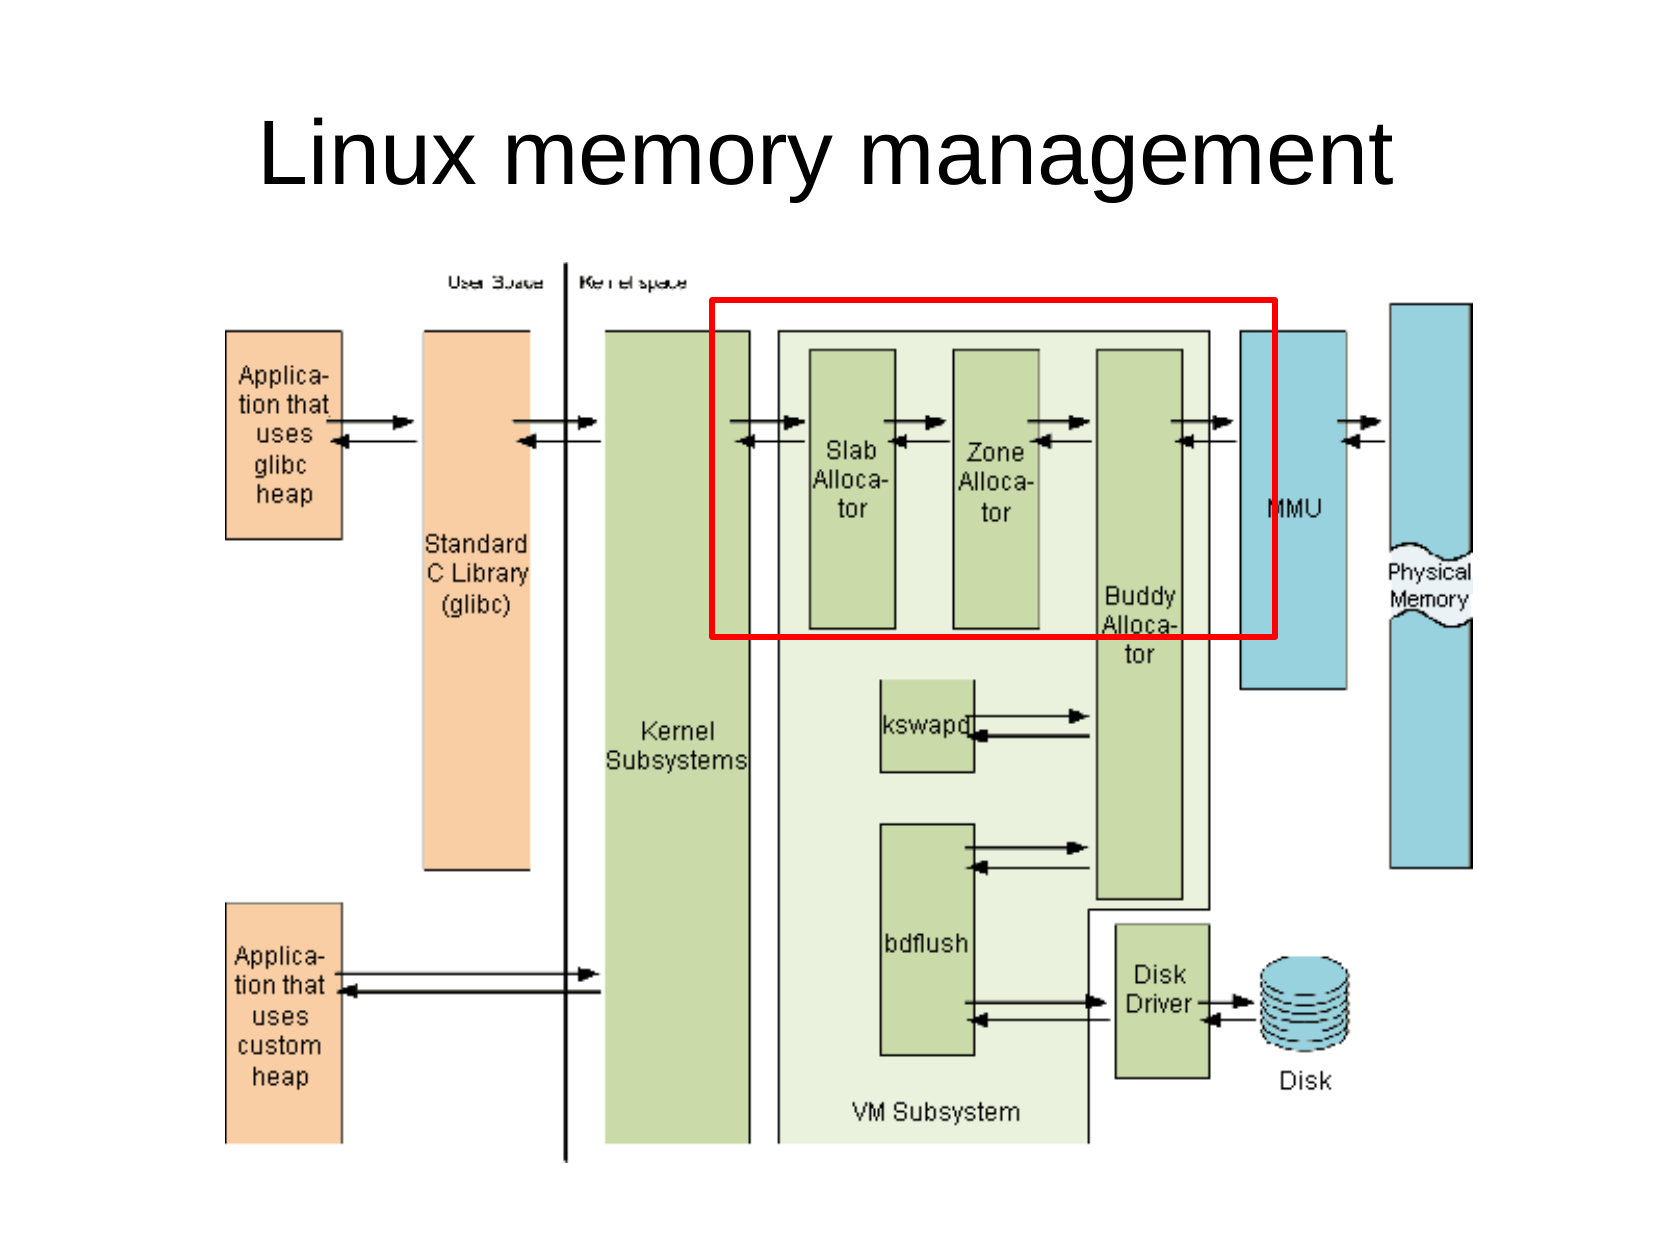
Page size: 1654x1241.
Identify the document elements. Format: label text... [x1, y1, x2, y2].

picture [225, 262, 1473, 1163]
title Linux memory management [82, 49, 1571, 257]
